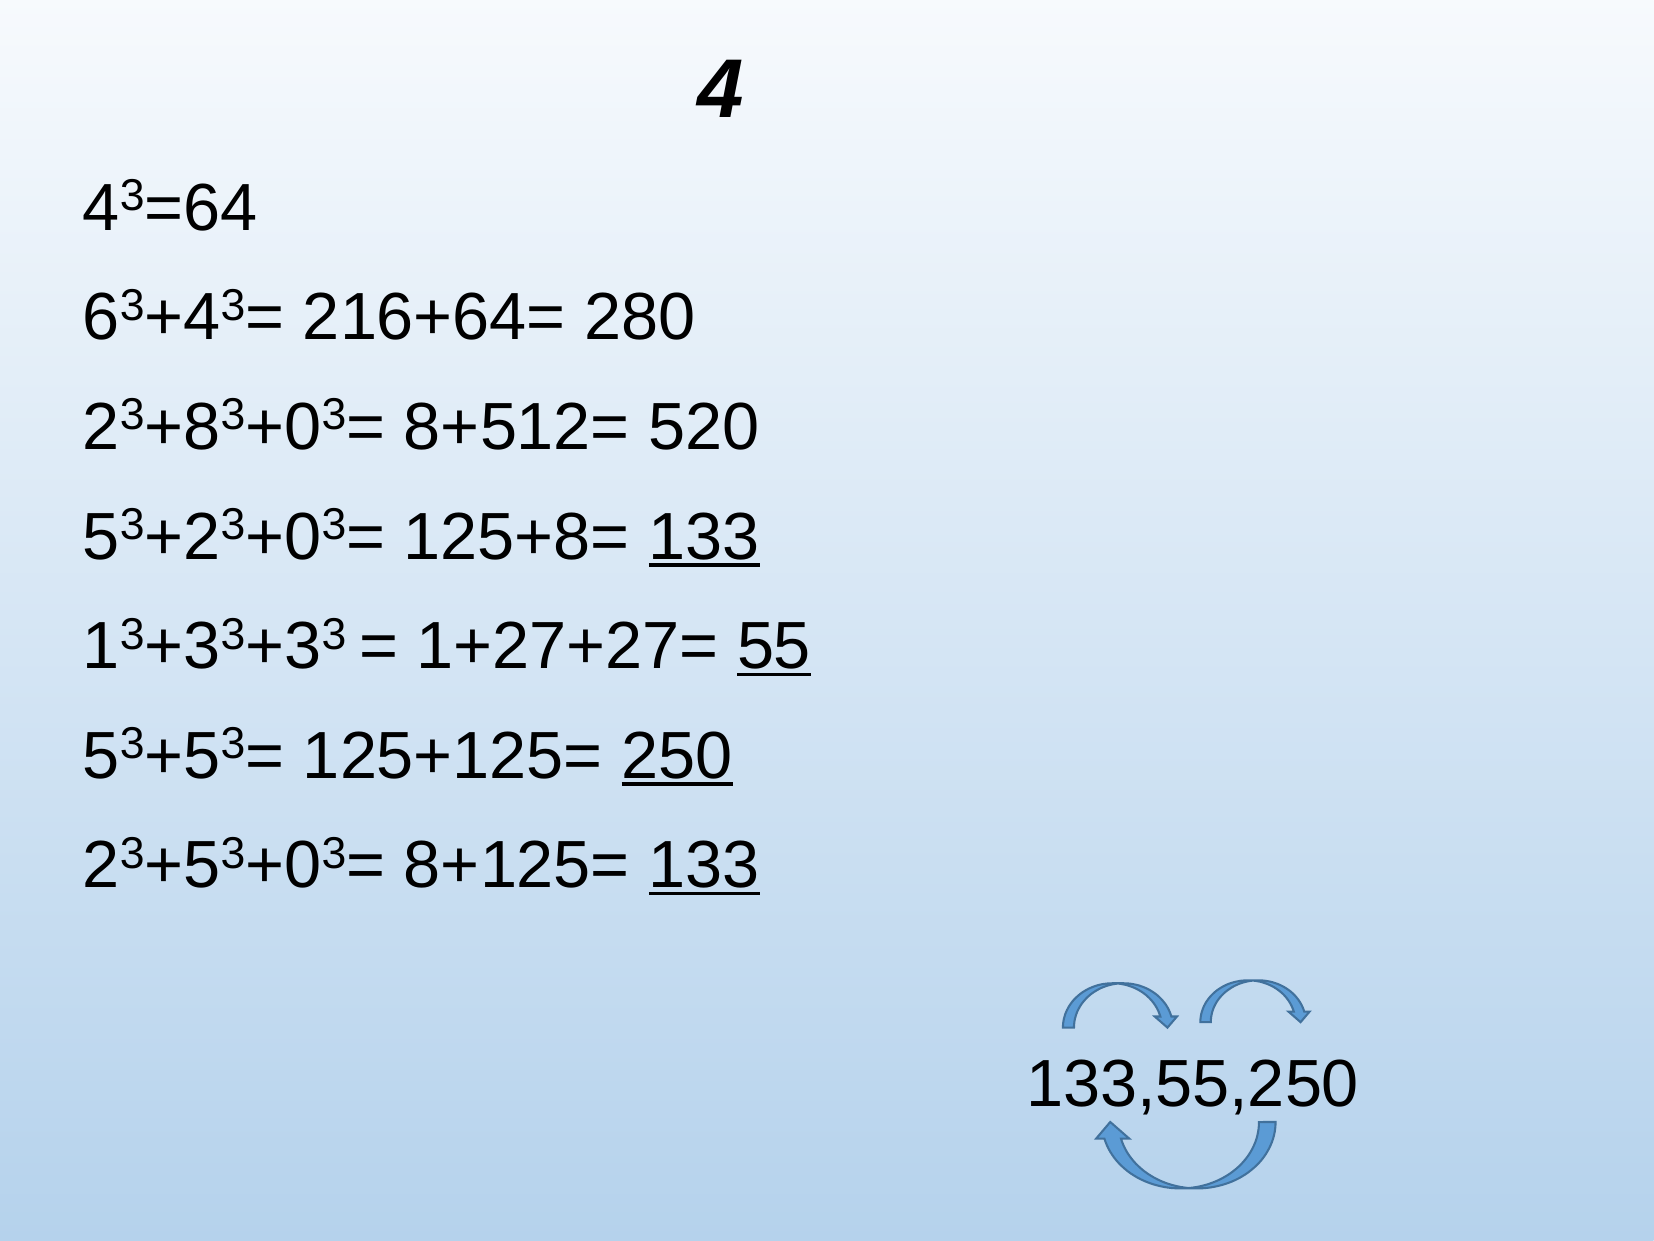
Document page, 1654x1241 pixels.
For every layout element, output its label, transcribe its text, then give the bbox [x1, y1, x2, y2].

text_box [1062, 983, 1177, 1028]
text_box [1200, 980, 1310, 1023]
text_box [1096, 1121, 1276, 1189]
list 4 43=64 63+43= 216+64= 280 23+83+03= 8+512= 520 53+23+03= 125+8= 133 13+33+33 = 1+27+27= 55 53+53= 125+125= 250 23+53+03= 8+125= 133 133,55,250 [82, 34, 1571, 1198]
